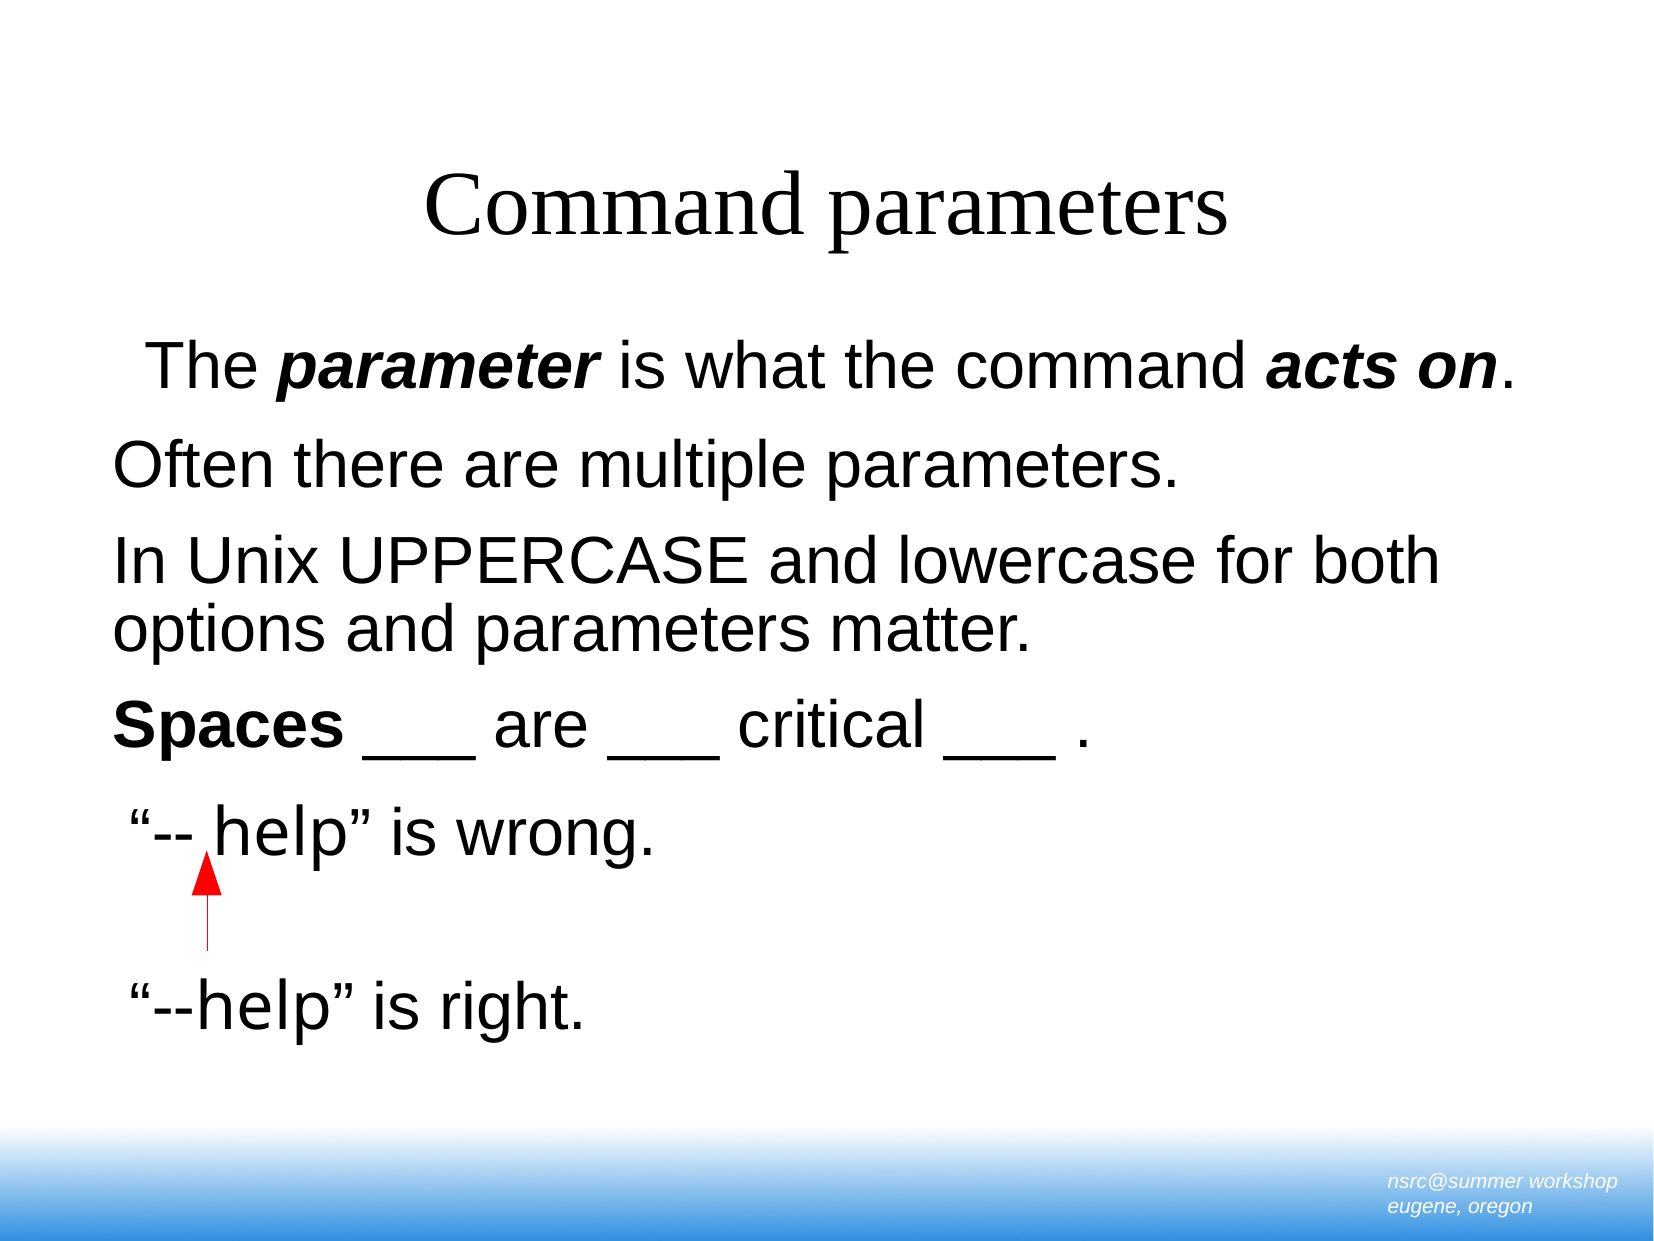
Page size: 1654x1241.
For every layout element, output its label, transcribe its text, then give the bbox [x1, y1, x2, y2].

list The parameter is what the command acts on. Often there are multiple parameters. In Unix UPPERCASE and lowercase for both options and parameters matter. Spaces ___ are ___ critical ___ . “-- help” is wrong. “--help” is right. [112, 333, 1534, 1093]
picture [0, 1124, 1654, 1241]
text_box nsrc@summer workshop eugene, oregon [1387, 1169, 1644, 1216]
title Command parameters [121, 79, 1534, 333]
